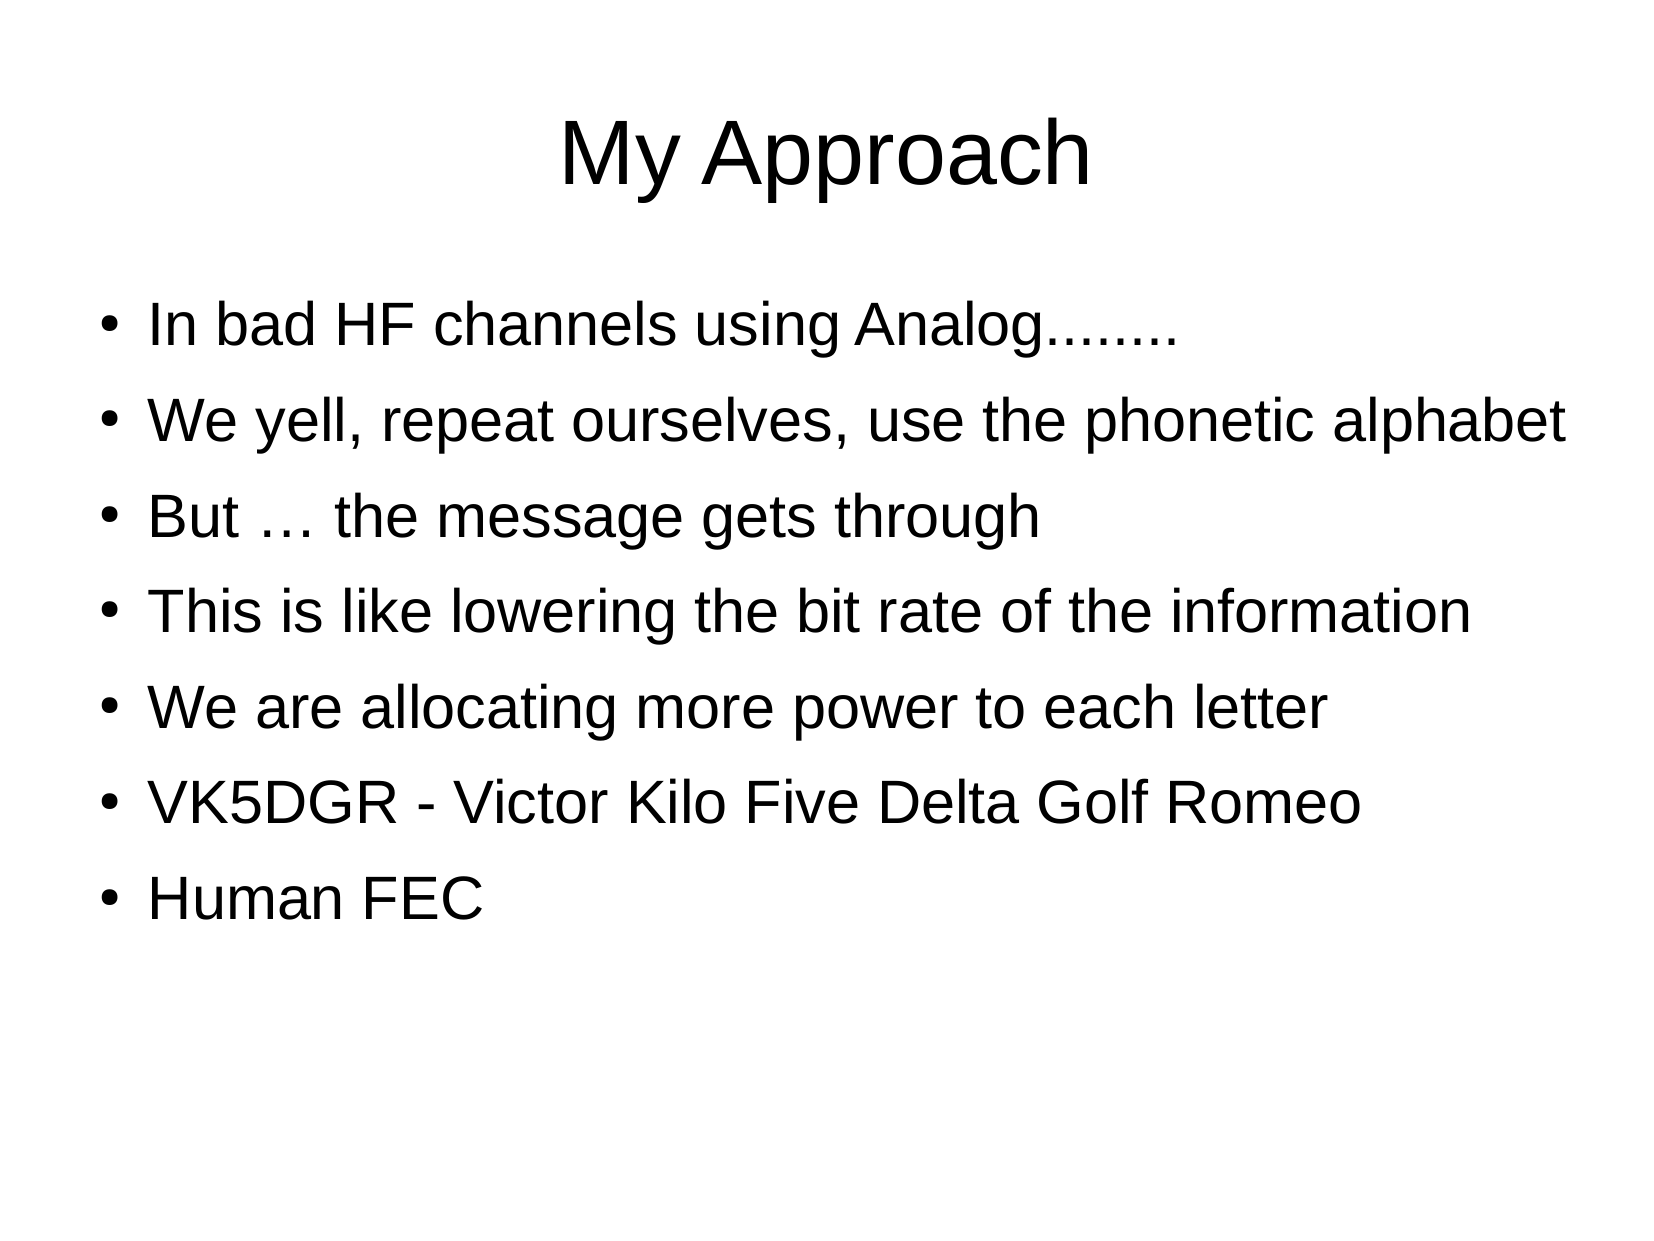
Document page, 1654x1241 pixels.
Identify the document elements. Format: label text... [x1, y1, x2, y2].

title My Approach [82, 49, 1571, 257]
list In bad HF channels using Analog........ We yell, repeat ourselves, use the phonetic alphabet But … the message gets through This is like lowering the bit rate of the information We are allocating more power to each letter VK5DGR - Victor Kilo Five Delta Golf Romeo Human FEC [82, 290, 1571, 1010]
